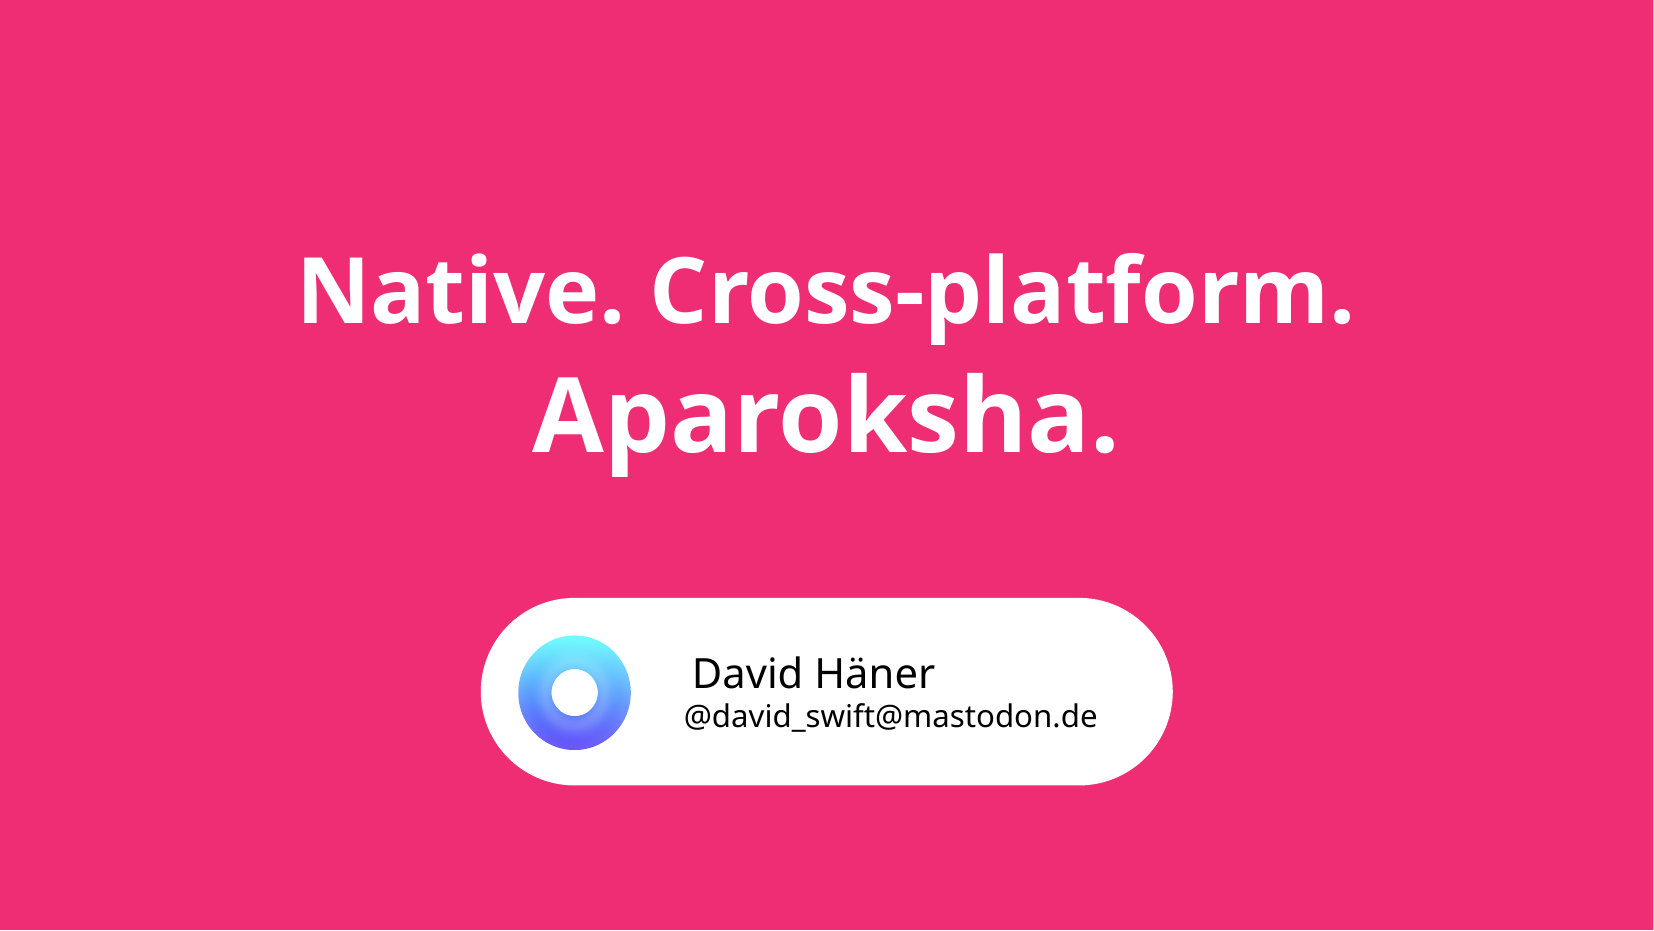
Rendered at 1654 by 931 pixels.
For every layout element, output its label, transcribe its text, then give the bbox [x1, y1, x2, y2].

title Native. Cross-platform. [82, 210, 1571, 334]
title @david_swift@mastodon.de [672, 675, 1111, 756]
title Aparoksha. [82, 334, 1571, 490]
text_box [480, 597, 1173, 786]
title David Häner [650, 632, 977, 713]
